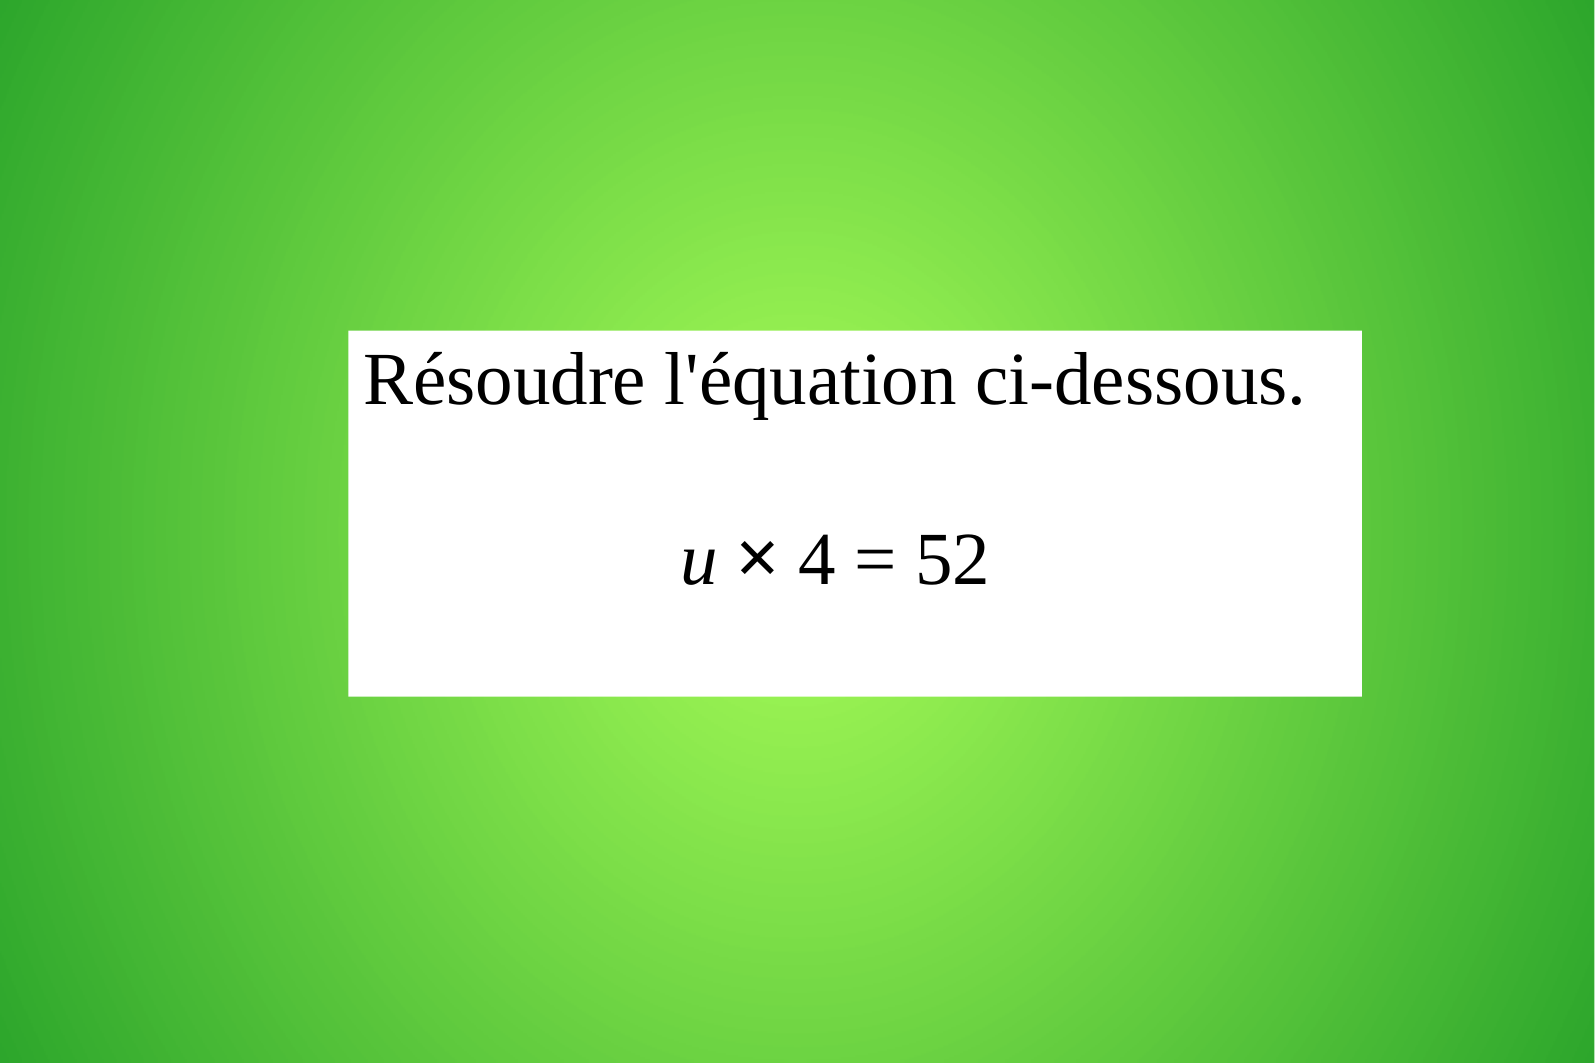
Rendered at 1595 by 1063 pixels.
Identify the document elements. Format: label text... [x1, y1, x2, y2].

picture [0, 0, 1595, 1063]
text_box Résoudre l'équation ci-dessous. u × 4 = 52 [348, 330, 1362, 695]
